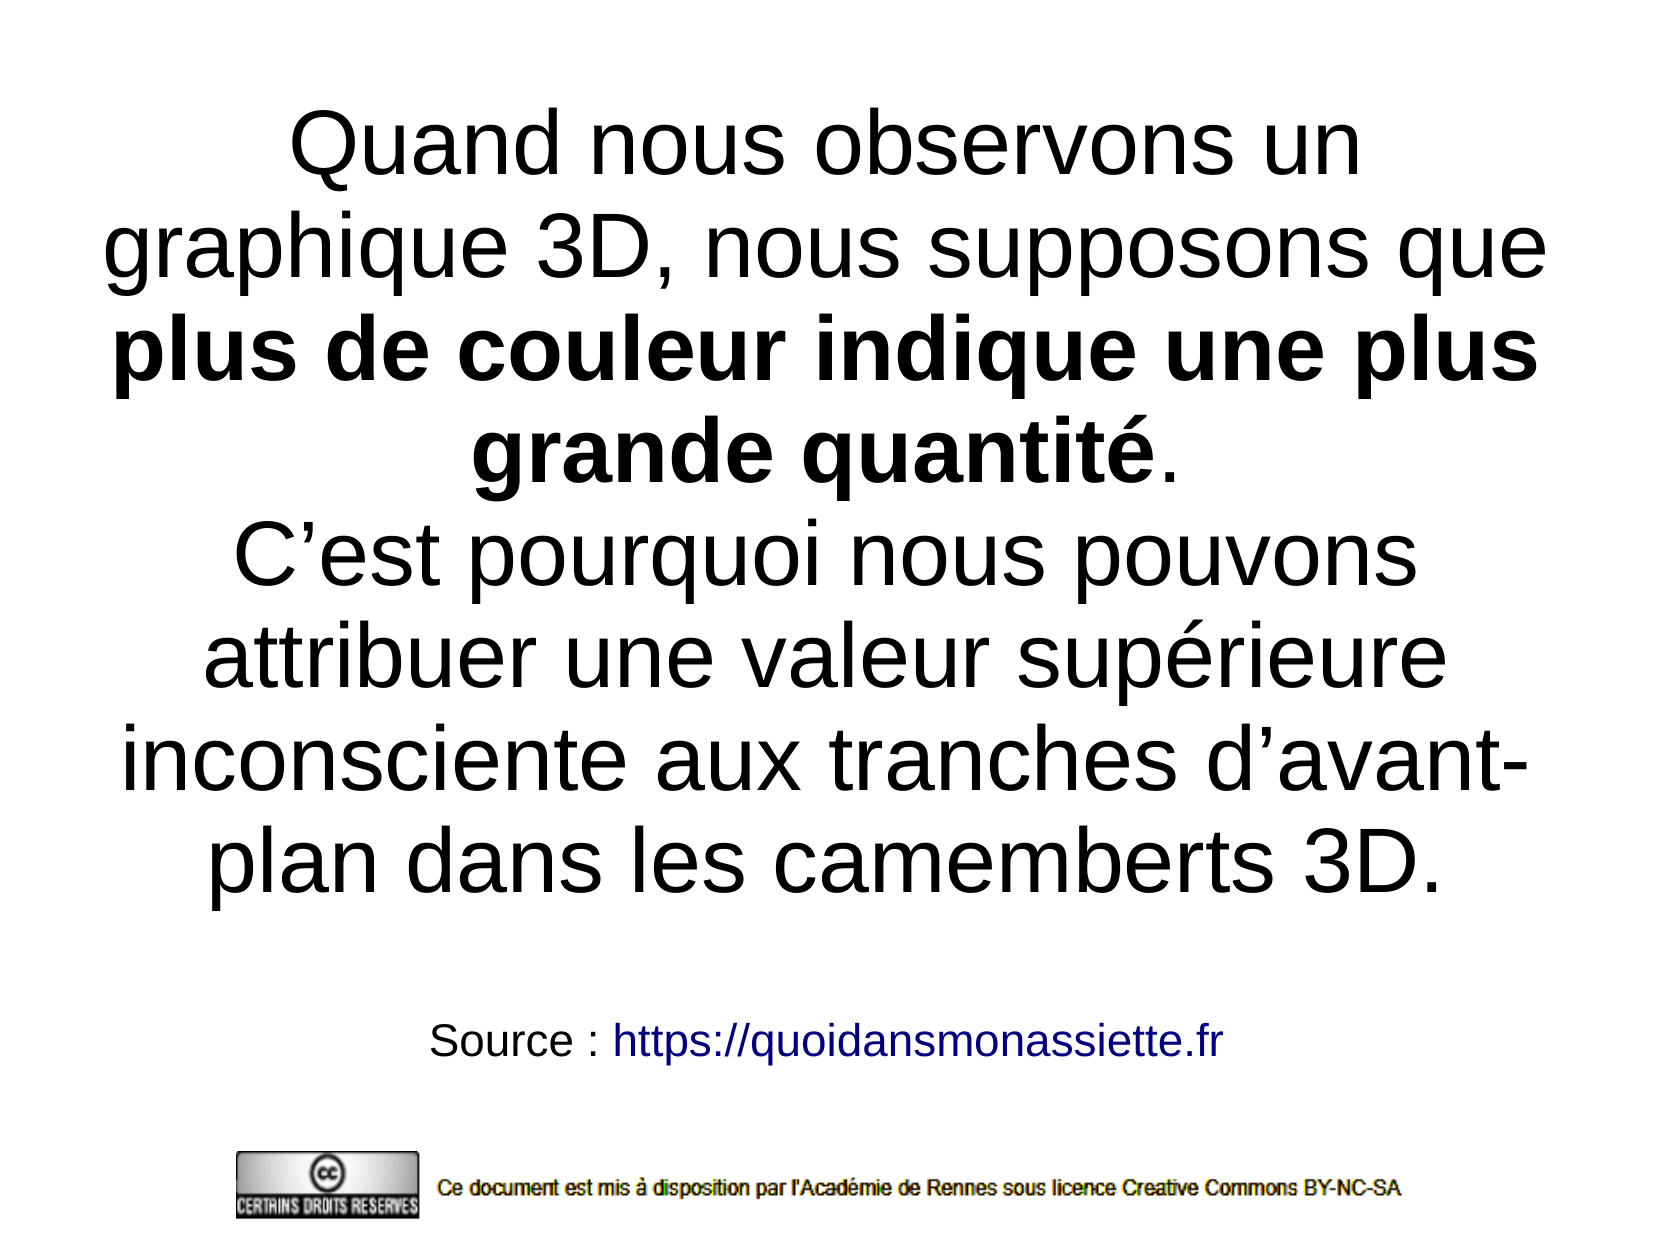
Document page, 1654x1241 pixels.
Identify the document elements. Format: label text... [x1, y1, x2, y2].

subtitle Quand nous observons un graphique 3D, nous supposons que plus de couleur indique une plus grande quantité. C’est pourquoi nous pouvons attribuer une valeur supérieure inconsciente aux tranches d’avant-plan dans les camemberts 3D. Source : https://quoidansmonassiette.fr [82, 49, 1571, 1109]
picture [236, 1151, 1418, 1228]
